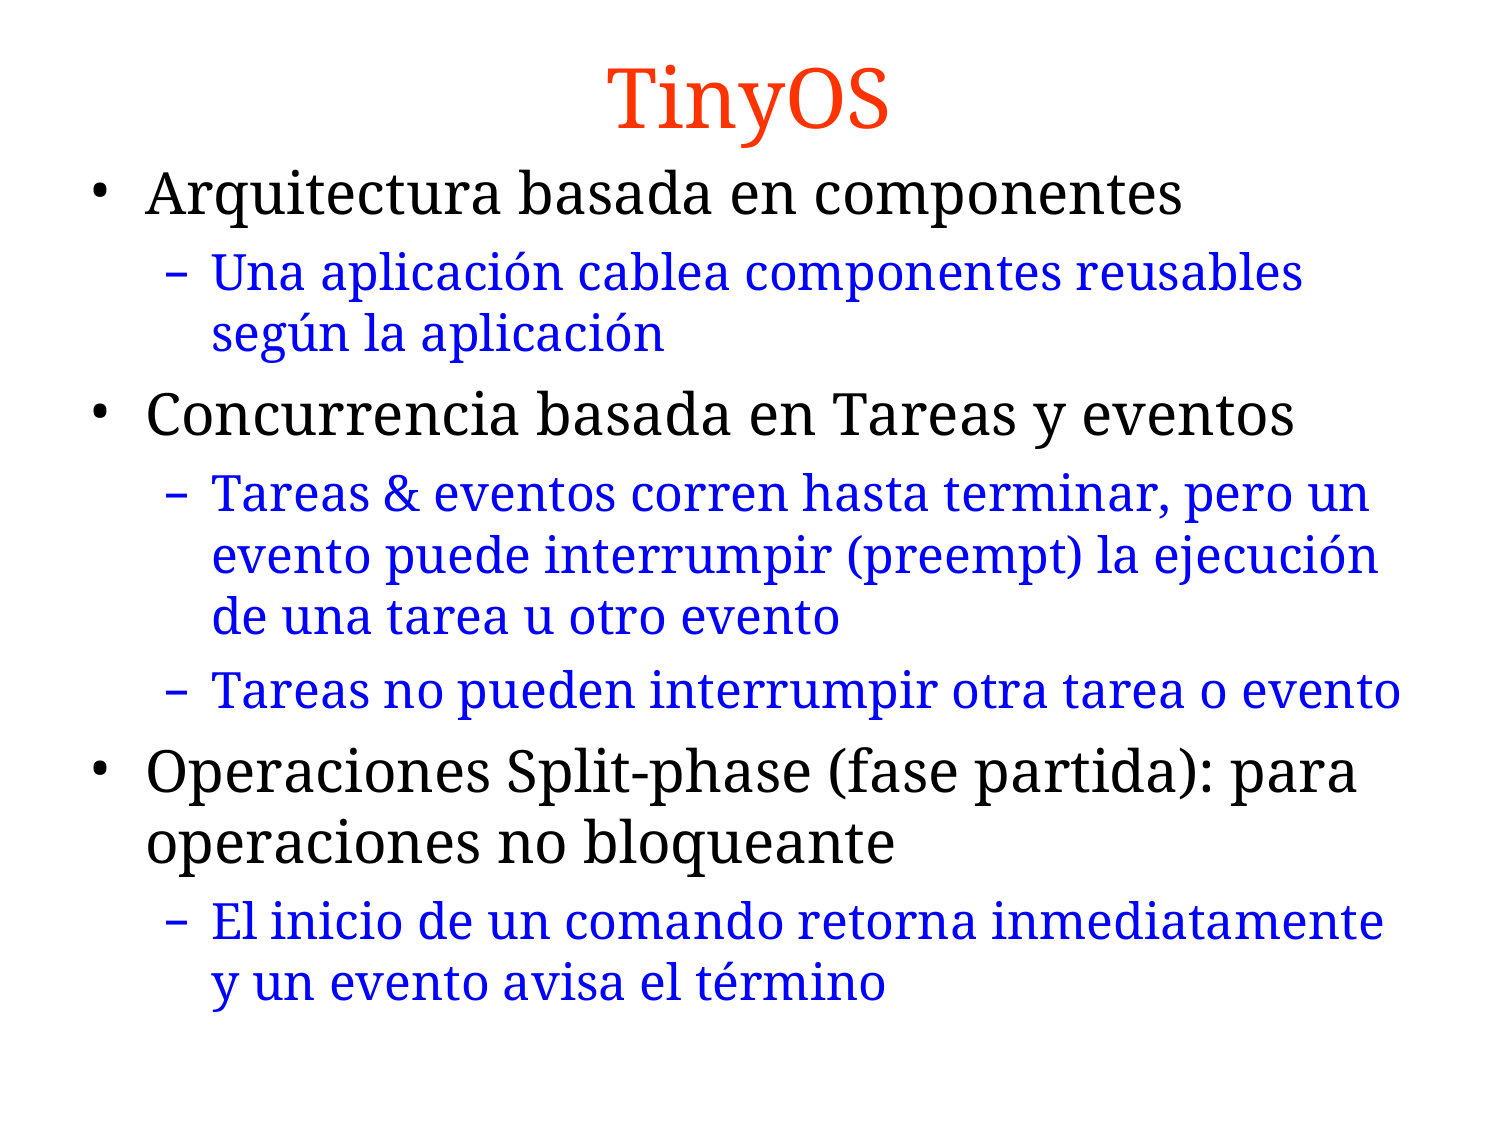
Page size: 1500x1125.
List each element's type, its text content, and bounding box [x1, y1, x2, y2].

title TinyOS [74, 34, 1425, 149]
list Arquitectura basada en componentes Una aplicación cablea componentes reusables según la aplicación Concurrencia basada en Tareas y eventos Tareas & eventos corren hasta terminar, pero un evento puede interrumpir (preempt) la ejecución de una tarea u otro evento Tareas no pueden interrumpir otra tarea o evento Operaciones Split-phase (fase partida): para operaciones no bloqueante El inicio de un comando retorna inmediatamente y un evento avisa el término [74, 149, 1425, 1021]
